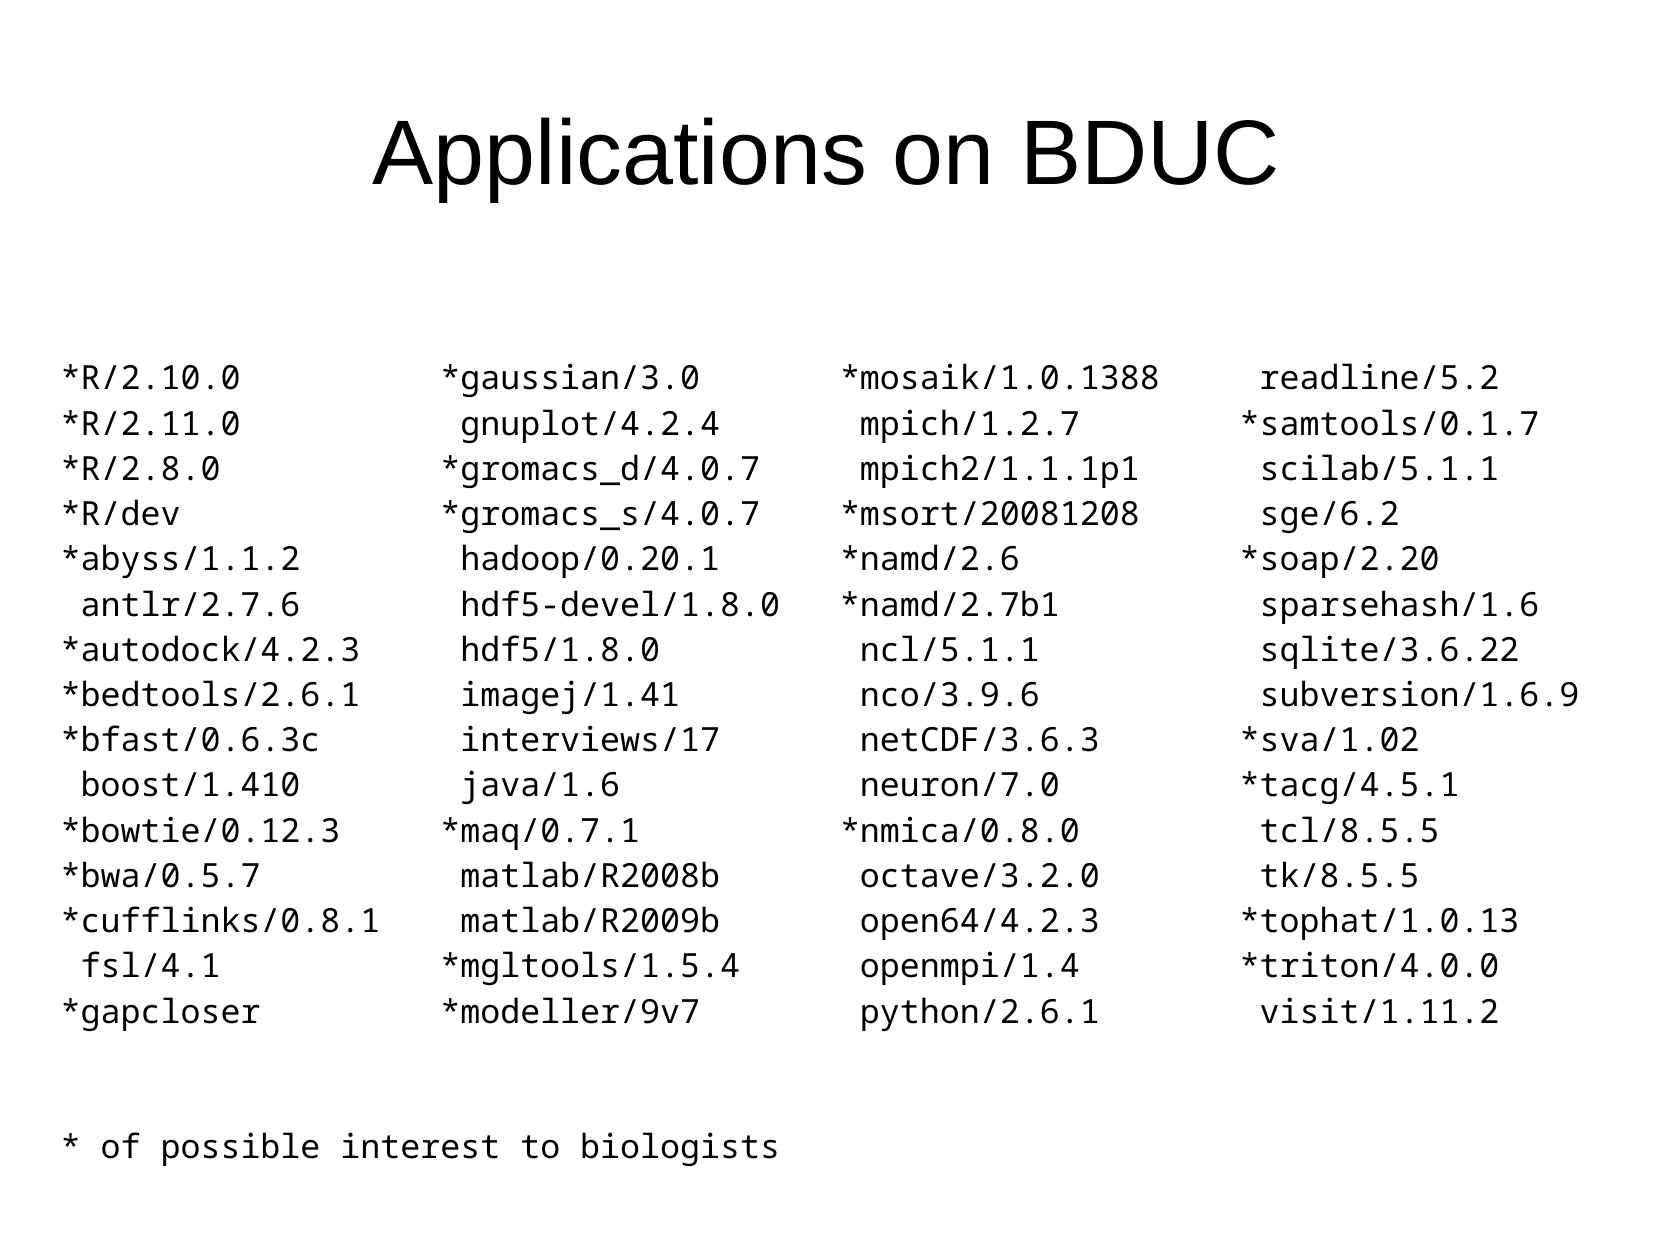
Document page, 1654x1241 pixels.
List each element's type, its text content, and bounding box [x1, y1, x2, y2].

text_box *R/2.10.0 *gaussian/3.0 *mosaik/1.0.1388 readline/5.2 *R/2.11.0 gnuplot/4.2.4 mpich/1.2.7 *samtools/0.1.7 *R/2.8.0 *gromacs_d/4.0.7 mpich2/1.1.1p1 scilab/5.1.1 *R/dev *gromacs_s/4.0.7 *msort/20081208 sge/6.2 *abyss/1.1.2 hadoop/0.20.1 *namd/2.6 *soap/2.20 antlr/2.7.6 hdf5-devel/1.8.0 *namd/2.7b1 sparsehash/1.6 *autodock/4.2.3 hdf5/1.8.0 ncl/5.1.1 sqlite/3.6.22 *bedtools/2.6.1 imagej/1.41 nco/3.9.6 subversion/1.6.9 *bfast/0.6.3c interviews/17 netCDF/3.6.3 *sva/1.02 boost/1.410 java/1.6 neuron/7.0 *tacg/4.5.1 *bowtie/0.12.3 *maq/0.7.1 *nmica/0.8.0 tcl/8.5.5 *bwa/0.5.7 matlab/R2008b octave/3.2.0 tk/8.5.5 *cufflinks/0.8.1 matlab/R2009b open64/4.2.3 *tophat/1.0.13 fsl/4.1 *mgltools/1.5.4 openmpi/1.4 *triton/4.0.0 *gapcloser *modeller/9v7 python/2.6.1 visit/1.11.2 * of possible interest to biologists [45, 346, 1604, 1241]
title Applications on BDUC [82, 56, 1571, 250]
